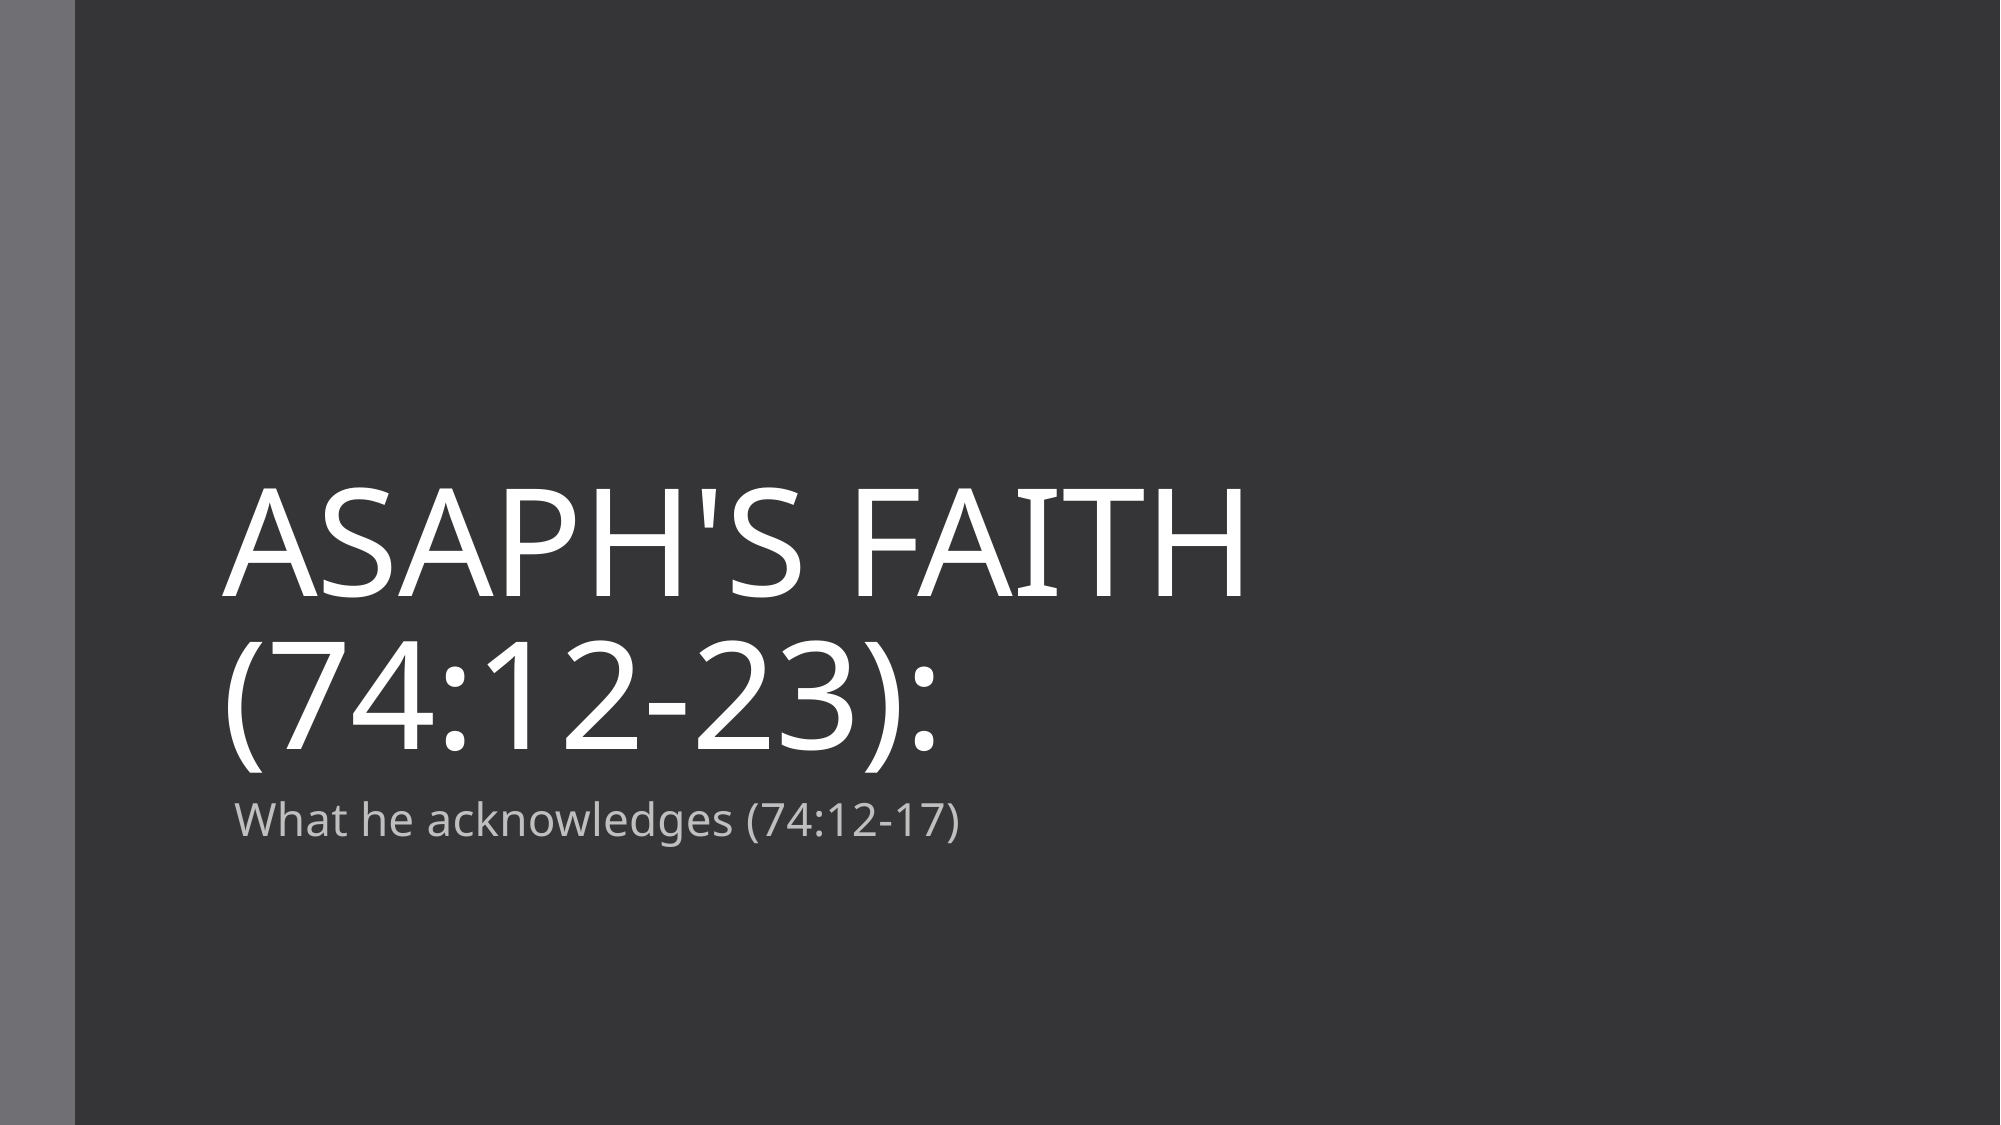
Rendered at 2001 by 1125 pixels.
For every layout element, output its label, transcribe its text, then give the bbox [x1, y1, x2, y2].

title ASAPH'S FAITH (74:12-23): [206, 124, 1752, 787]
subtitle What he acknowledges (74:12-17) [206, 787, 1752, 1066]
